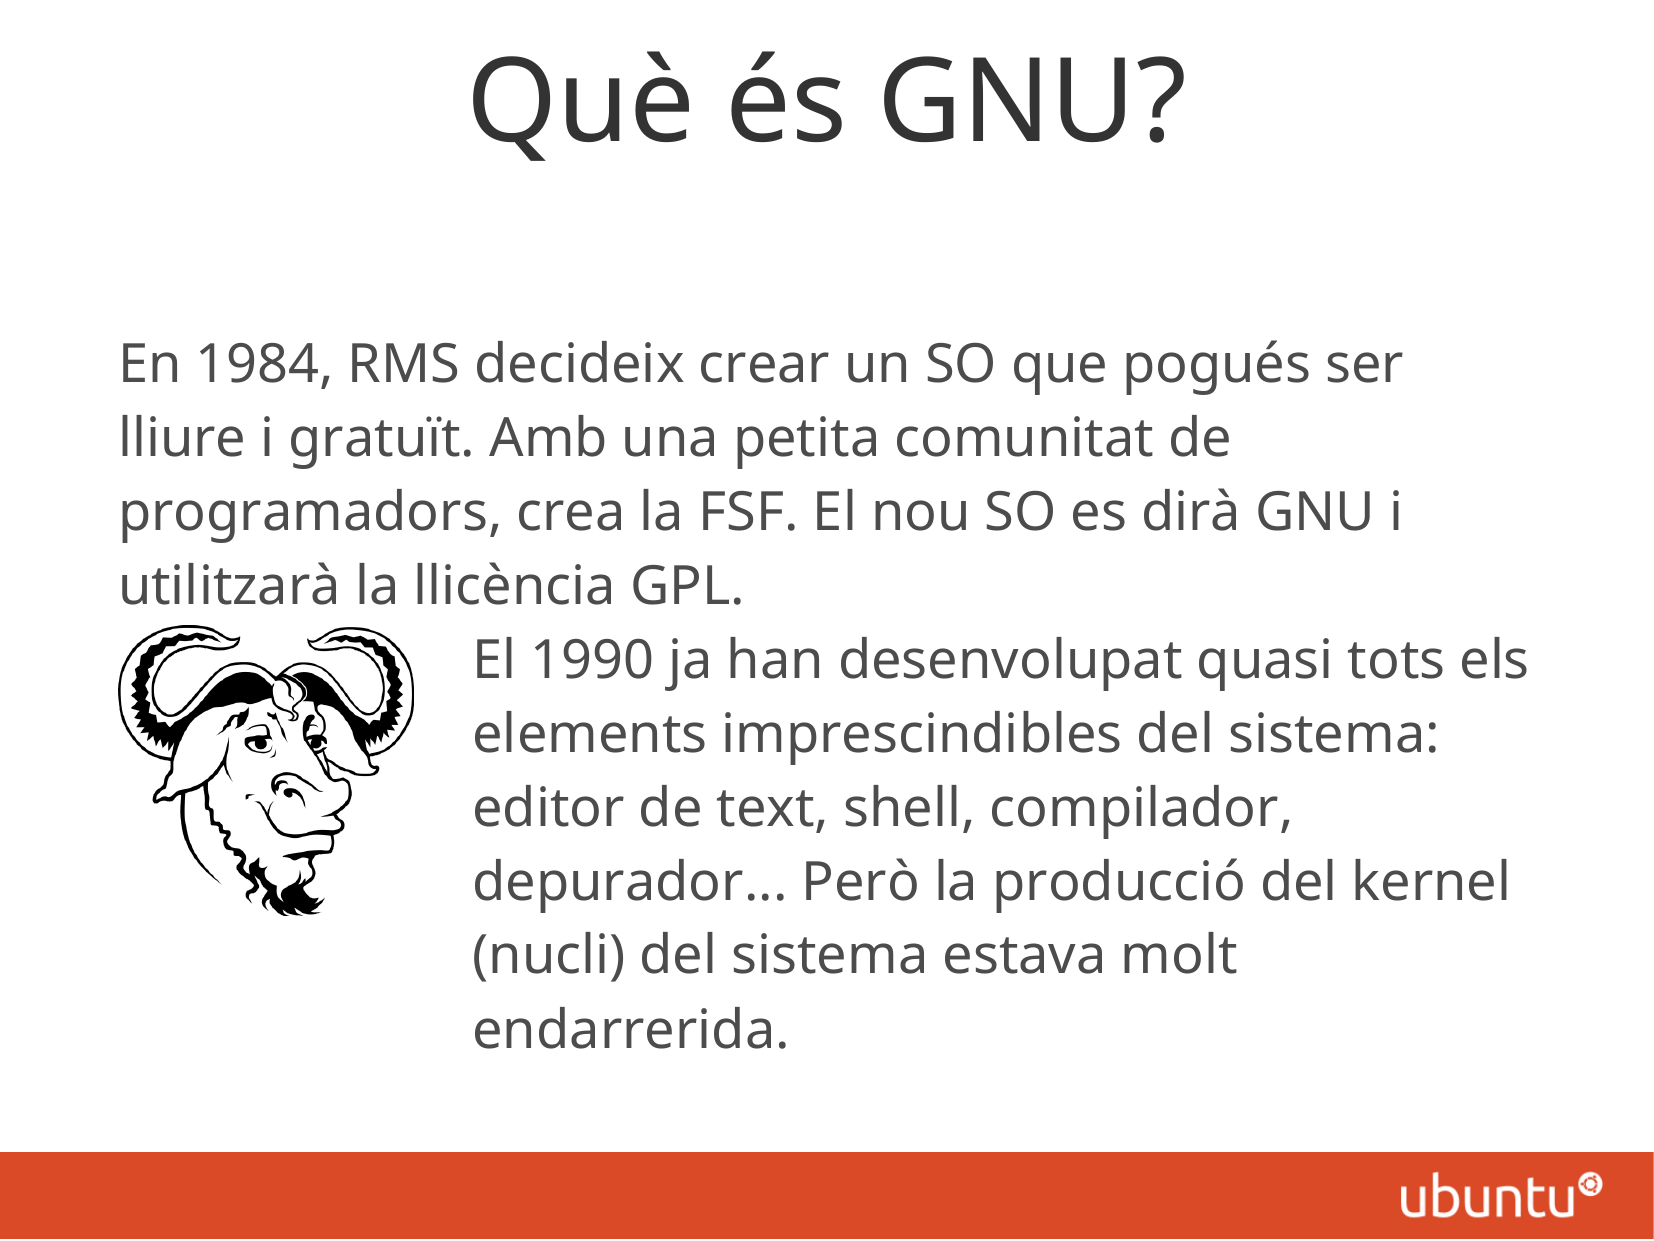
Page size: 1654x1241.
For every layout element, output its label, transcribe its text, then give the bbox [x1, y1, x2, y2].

text_box En 1984, RMS decideix crear un SO que pogués ser lliure i gratuït. Amb una petita comunitat de programadors, crea la FSF. El nou SO es dirà GNU i utilitzarà la llicència GPL. [118, 324, 1536, 621]
picture [0, 1152, 1654, 1239]
picture [118, 625, 414, 916]
title Què és GNU? [0, 0, 1506, 216]
text_box El 1990 ja han desenvolupat quasi tots els elements imprescindibles del sistema: editor de text, shell, compilador, depurador... Però la producció del kernel (nucli) del sistema estava molt endarrerida. [472, 620, 1565, 1063]
